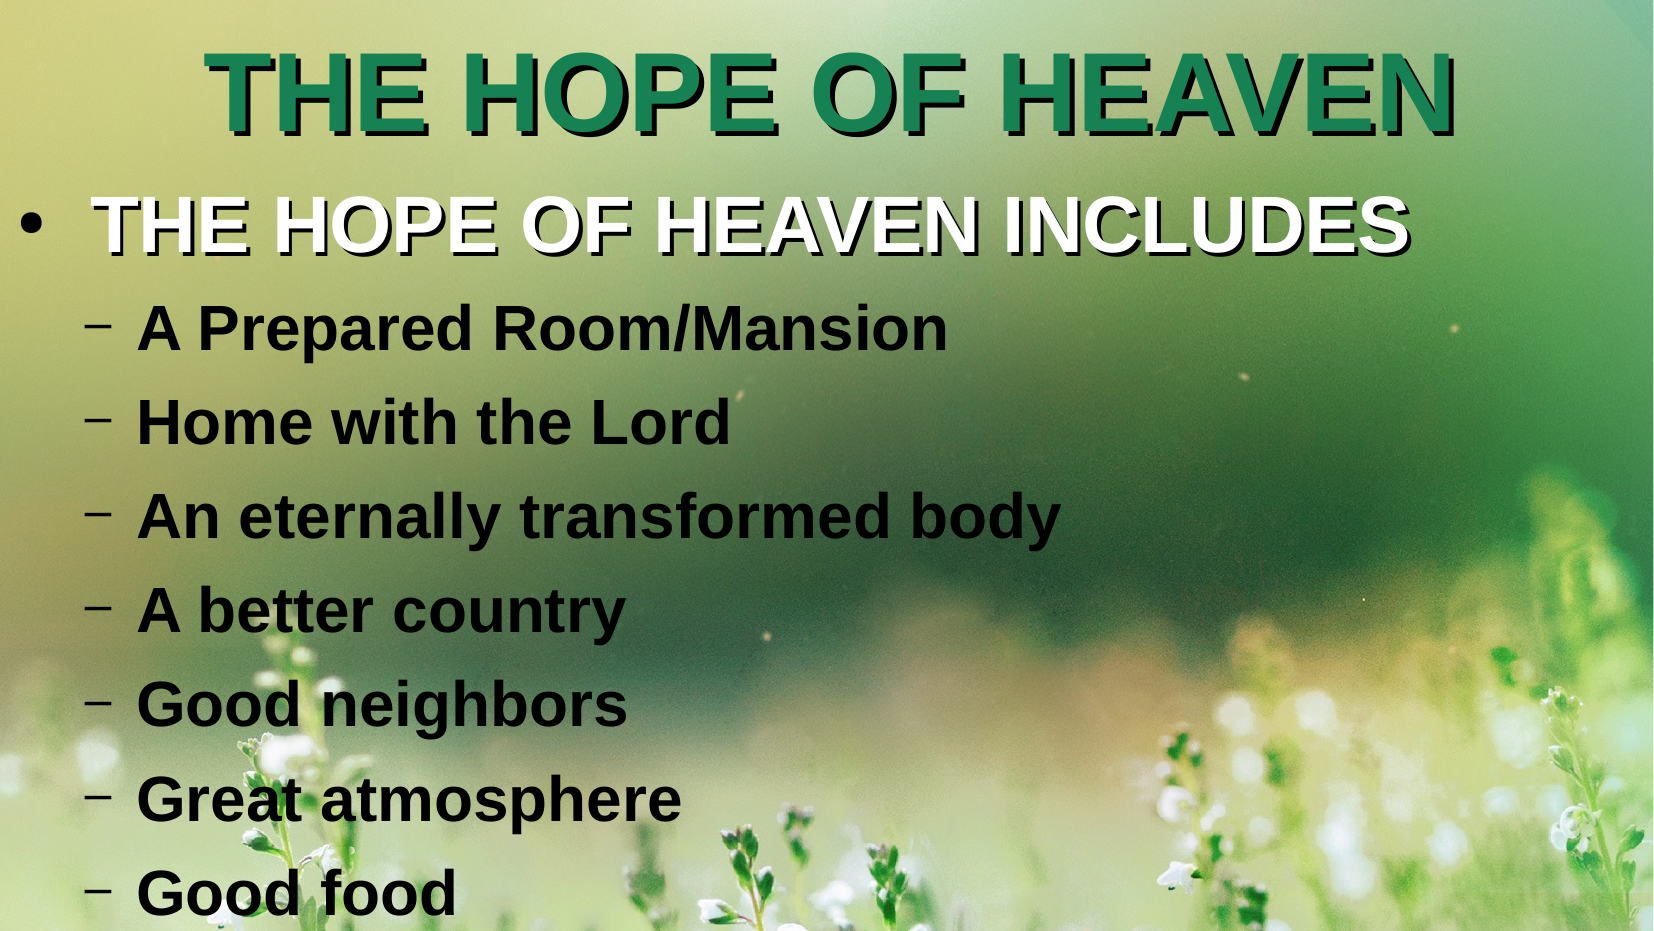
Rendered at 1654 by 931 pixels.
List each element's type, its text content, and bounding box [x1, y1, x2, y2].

title THE HOPE OF HEAVEN [86, 15, 1576, 171]
list THE HOPE OF HEAVEN INCLUDES A Prepared Room/Mansion Home with the Lord An eternally transformed body A better country Good neighbors Great atmosphere Good food [0, 180, 1654, 931]
picture [0, 0, 1654, 180]
